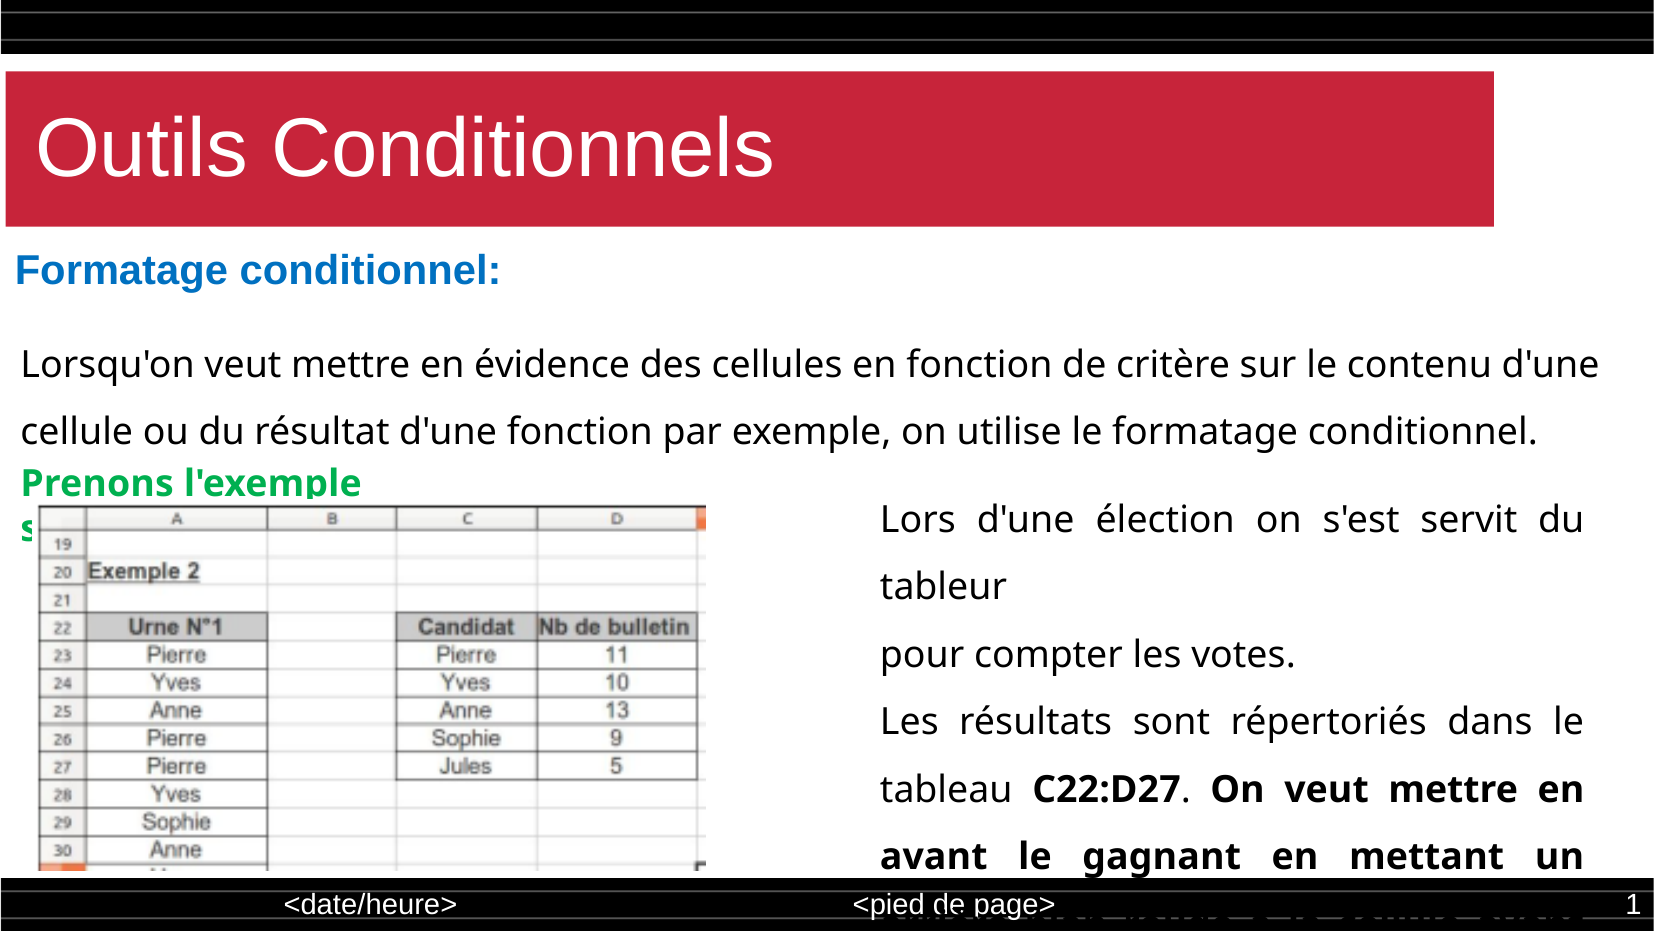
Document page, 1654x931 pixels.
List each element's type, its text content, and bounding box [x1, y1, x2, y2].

text_box Lorsqu'on veut mettre en évidence des cellules en fonction de critère sur le contenu d'une cellule ou du résultat d'une fonction par exemple, on utilise le formatage conditionnel. [5, 309, 1621, 460]
text_box Prenons l'exemple suivant : [5, 451, 541, 557]
picture [0, 878, 865, 931]
text_box Lors d'une élection on s'est servit du tableur pour compter les votes. Les résultats sont répertoriés dans le tableau C22:D27. On veut mettre en avant le gagnant en mettant un arrière plan rouge à la cellule ayant le maximum de vote. [865, 465, 1600, 931]
text_box Formatage conditionnel: [0, 235, 520, 301]
text_box Outils Conditionnels [5, 71, 1494, 227]
picture [856, 901, 865, 908]
picture [32, 499, 706, 871]
picture [1600, 878, 1654, 931]
picture [0, 0, 1654, 54]
